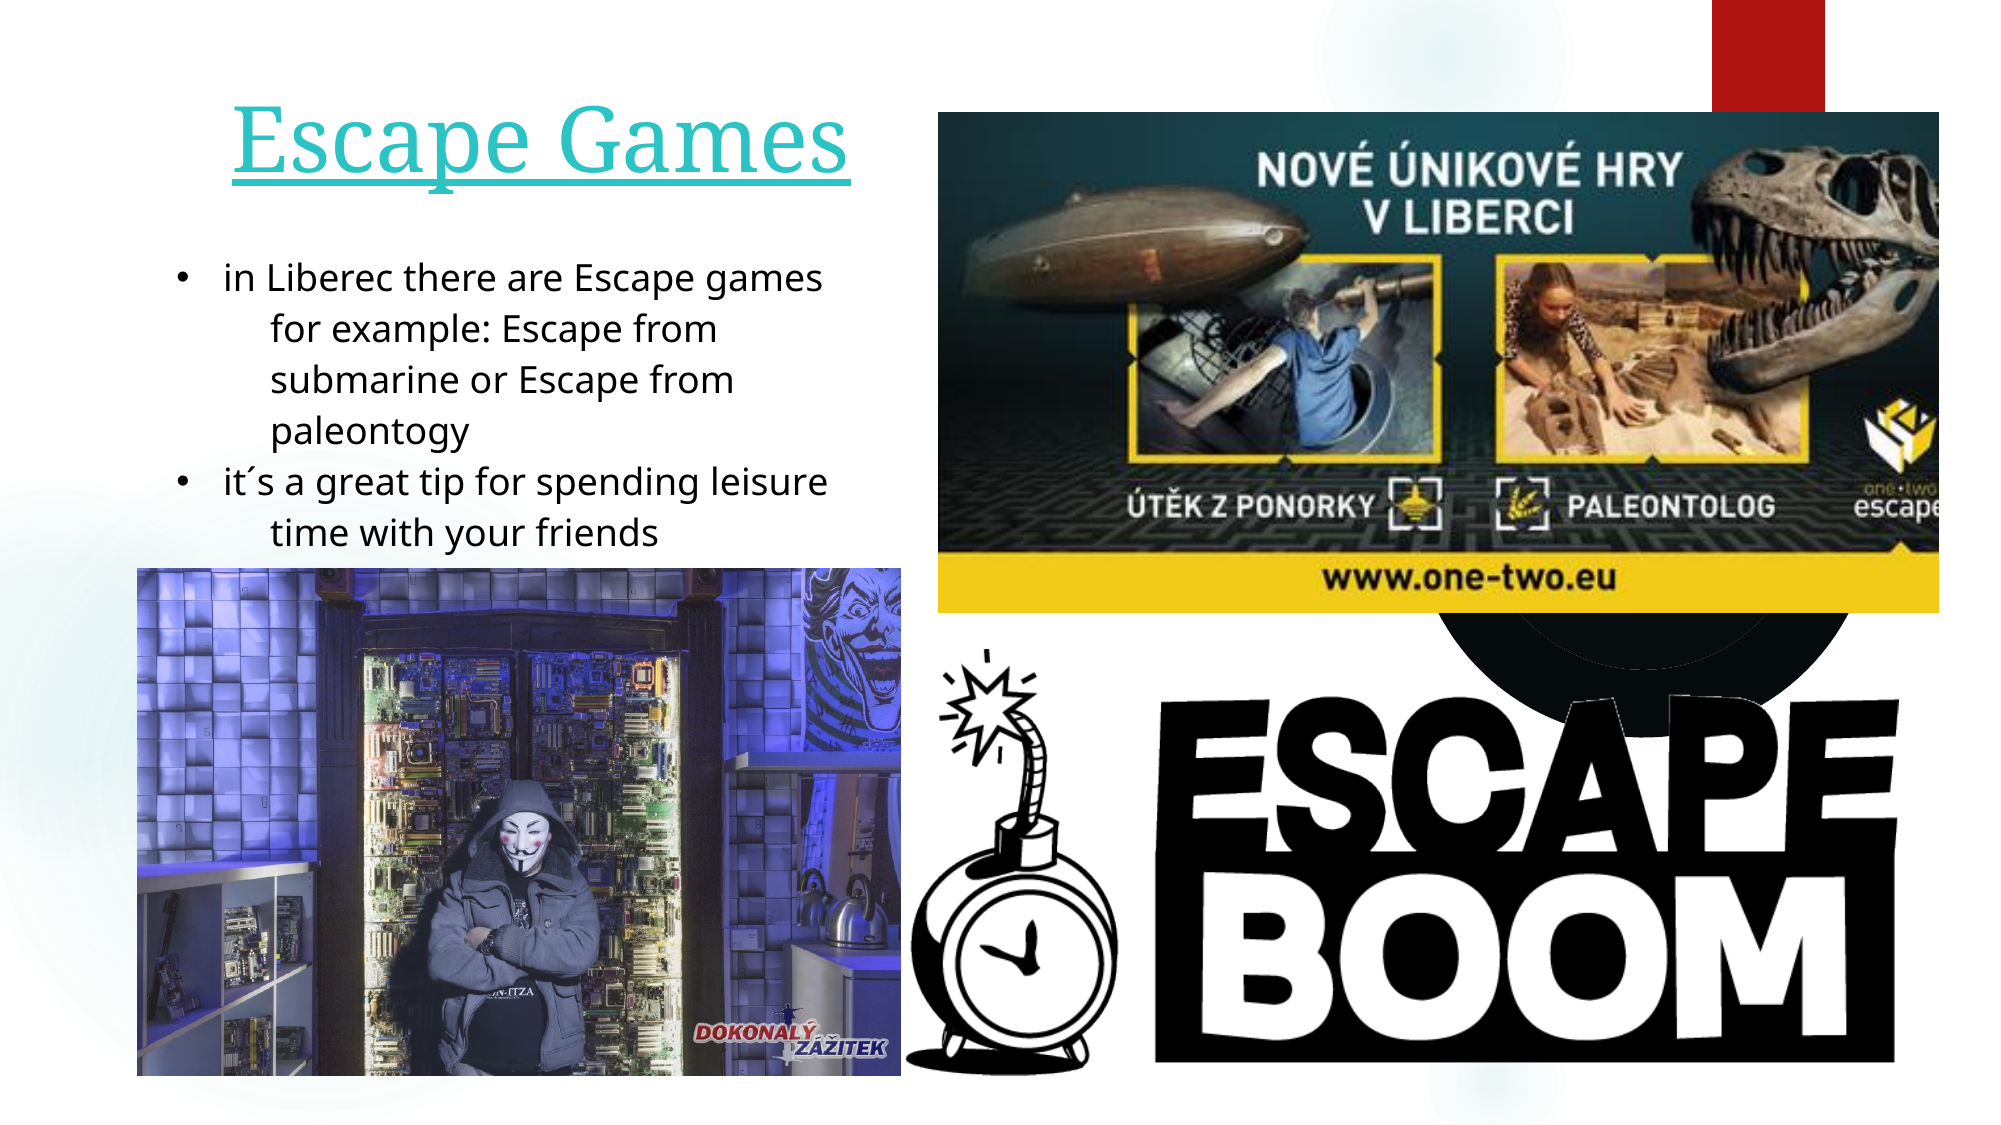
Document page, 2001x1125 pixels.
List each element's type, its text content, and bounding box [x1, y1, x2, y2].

text_box in Liberec there are Escape games for example: Escape from submarine or Escape from paleontogy it´s a great tip for spending leisure time with your friends [161, 243, 876, 556]
text_box Escape Games [216, 66, 901, 194]
picture [938, 112, 1939, 613]
picture [137, 568, 901, 1076]
picture [905, 649, 1899, 1076]
